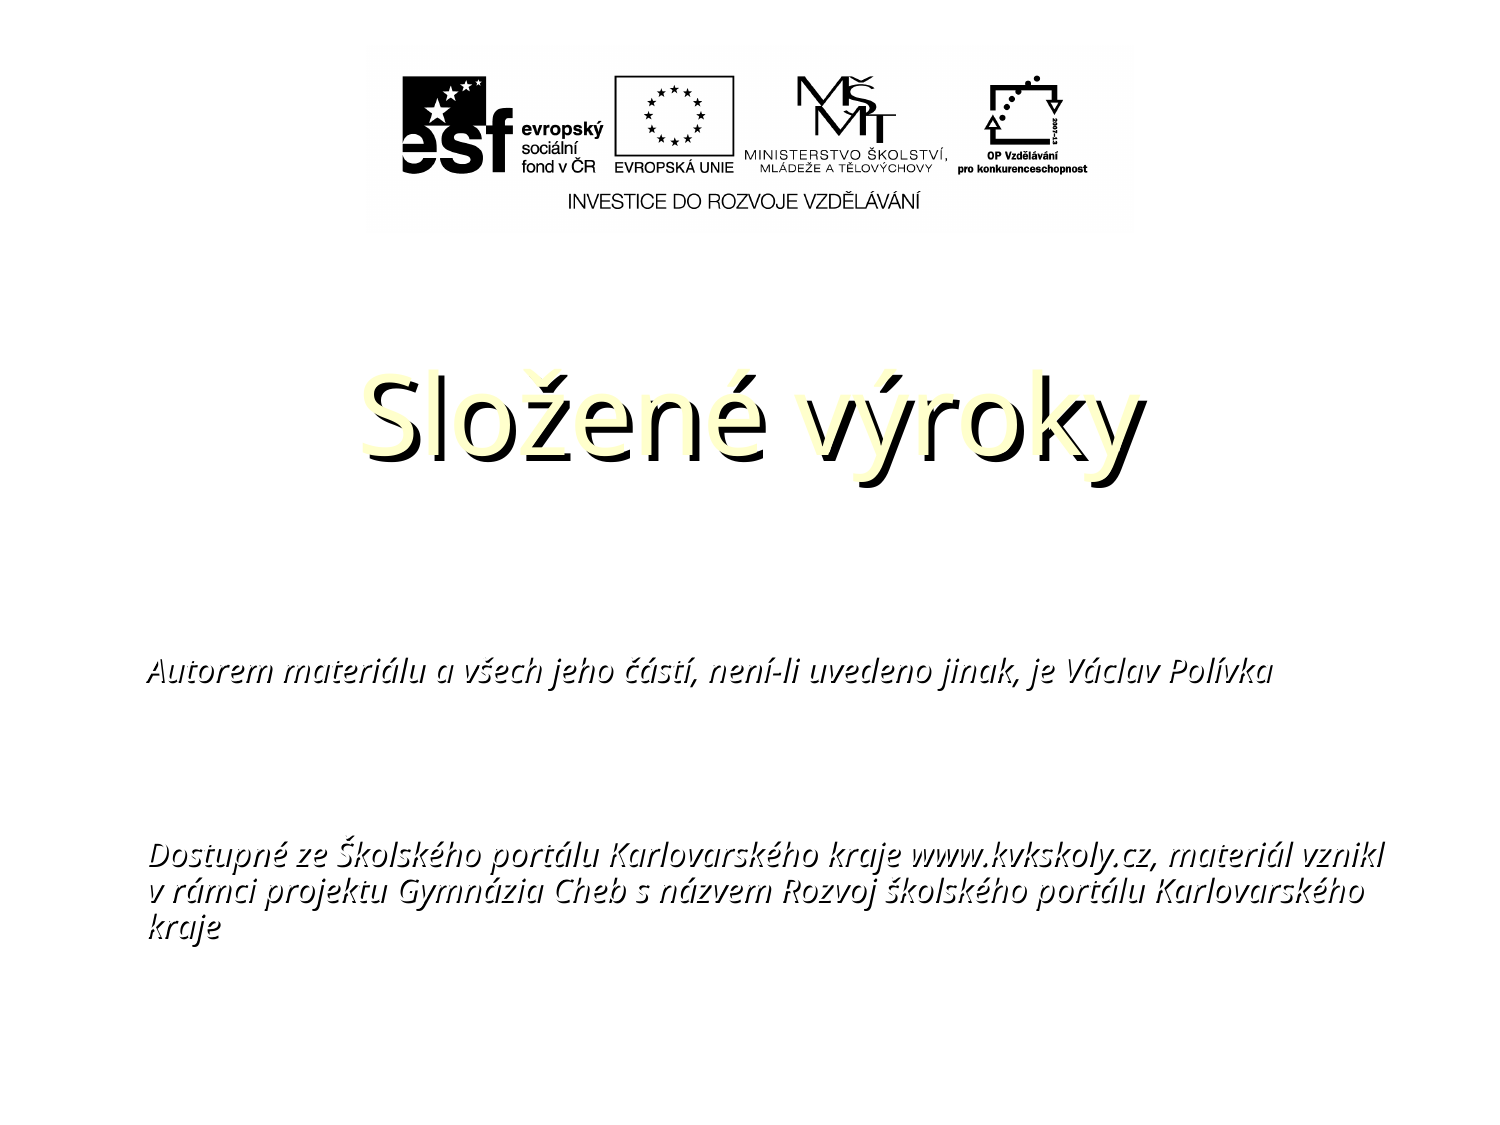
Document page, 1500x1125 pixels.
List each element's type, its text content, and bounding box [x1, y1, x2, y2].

list Autorem materiálu a všech jeho částí, není-li uvedeno jinak, je Václav Polívka Dostupné ze Školského portálu Karlovarského kraje www.kvkskoly.cz, materiál vznikl v rámci projektu Gymnázia Cheb s názvem Rozvoj školského portálu Karlovarského kraje [75, 262, 1426, 1006]
picture [366, 45, 1134, 200]
title Složené výroky [112, 200, 1388, 486]
